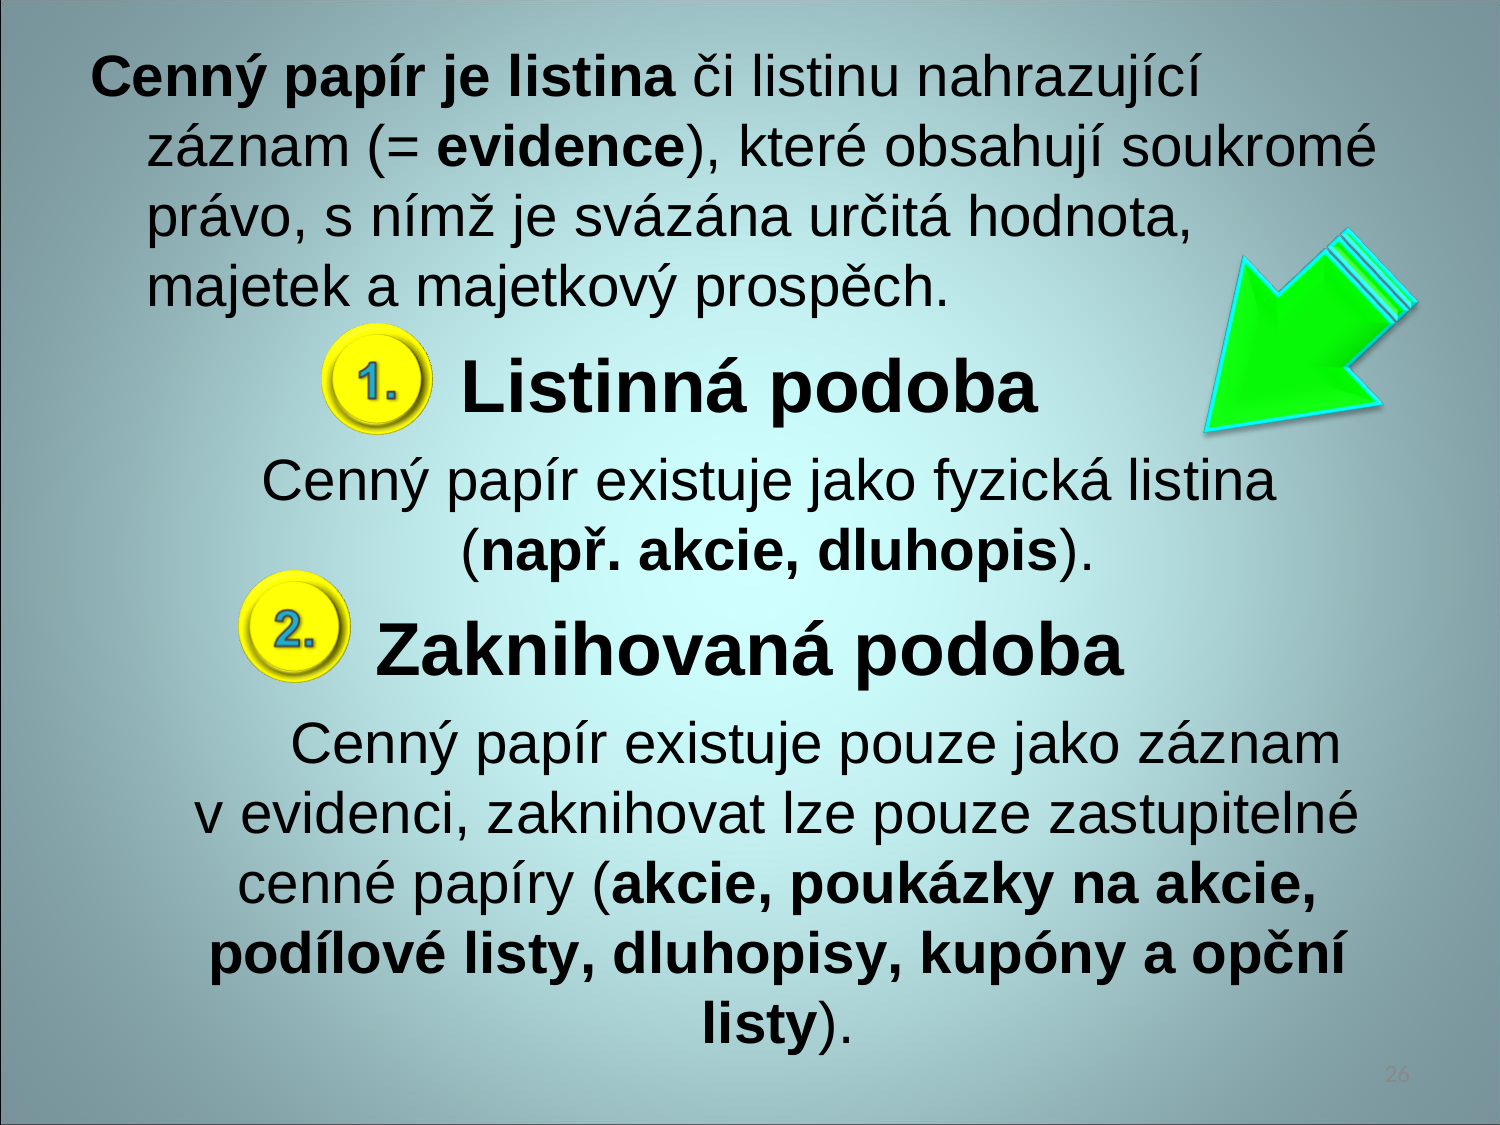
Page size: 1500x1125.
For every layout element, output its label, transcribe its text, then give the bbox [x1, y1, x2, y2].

list Cenný papír je listina či listinu nahrazující záznam (= evidence), které obsahují soukromé právo, s nímž je svázána určitá hodnota, majetek a majetkový prospěch. Listinná podoba Cenný papír existuje jako fyzická listina (např. akcie, dluhopis). Zaknihovaná podoba Cenný papír existuje pouze jako záznam v evidenci, zaknihovat lze pouze zastupitelné cenné papíry (akcie, poukázky na akcie, podílové listy, dluhopisy, kupóny a opční listy). [75, 31, 1426, 1125]
picture [321, 321, 435, 438]
text_box <číslo> [1074, 1042, 1426, 1103]
picture [0, 0, 1500, 1125]
picture [236, 568, 353, 685]
